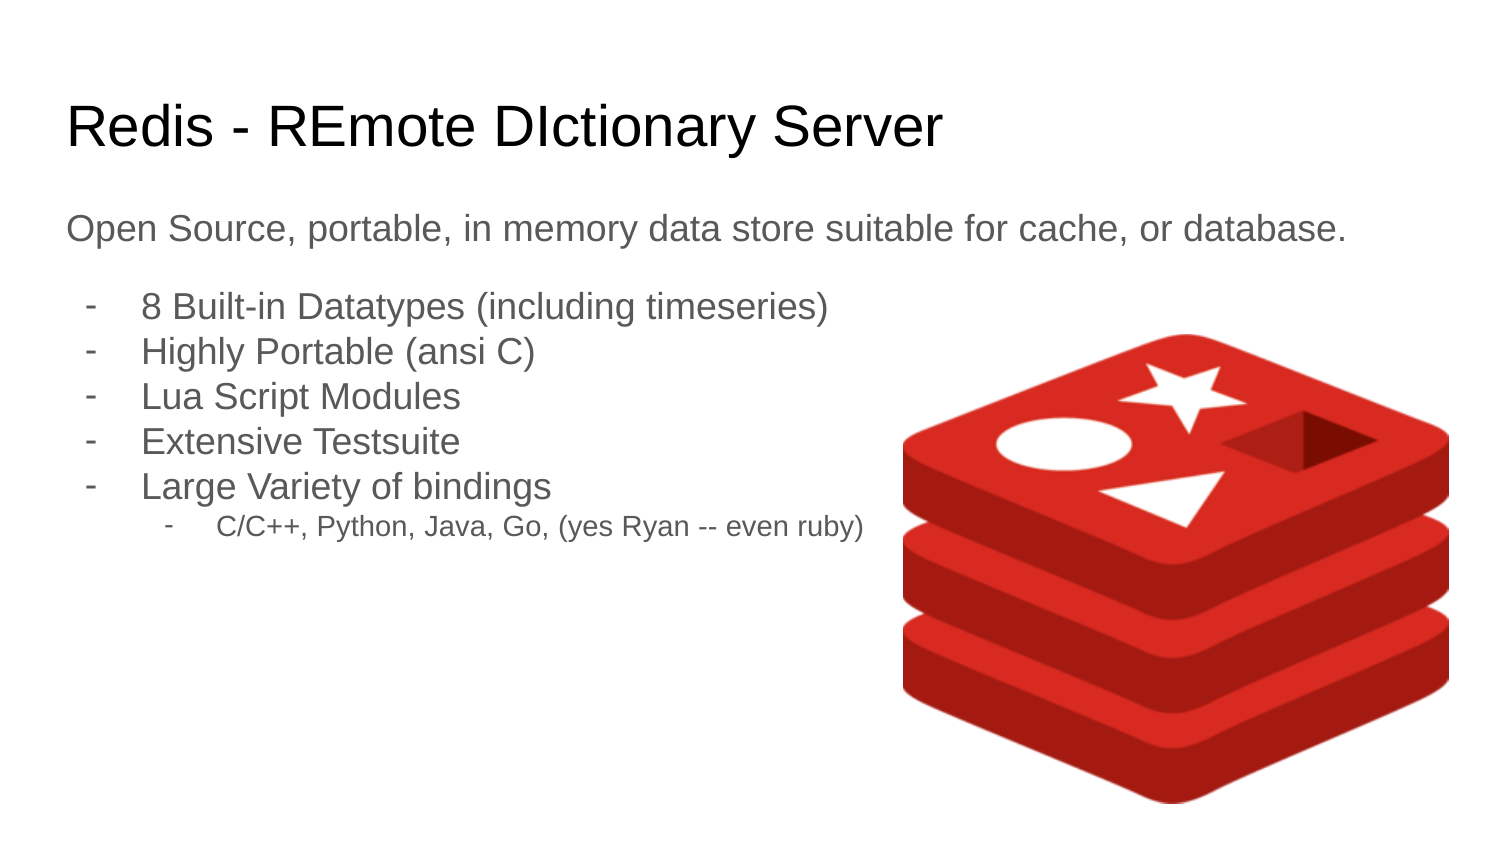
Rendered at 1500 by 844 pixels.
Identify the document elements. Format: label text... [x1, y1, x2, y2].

picture [903, 334, 1449, 804]
list Open Source, portable, in memory data store suitable for cache, or database. 8 Built-in Datatypes (including timeseries) Highly Portable (ansi C) Lua Script Modules Extensive Testsuite Large Variety of bindings C/C++, Python, Java, Go, (yes Ryan -- even ruby) [51, 189, 1449, 750]
title Redis - REmote DIctionary Server [51, 72, 1449, 167]
